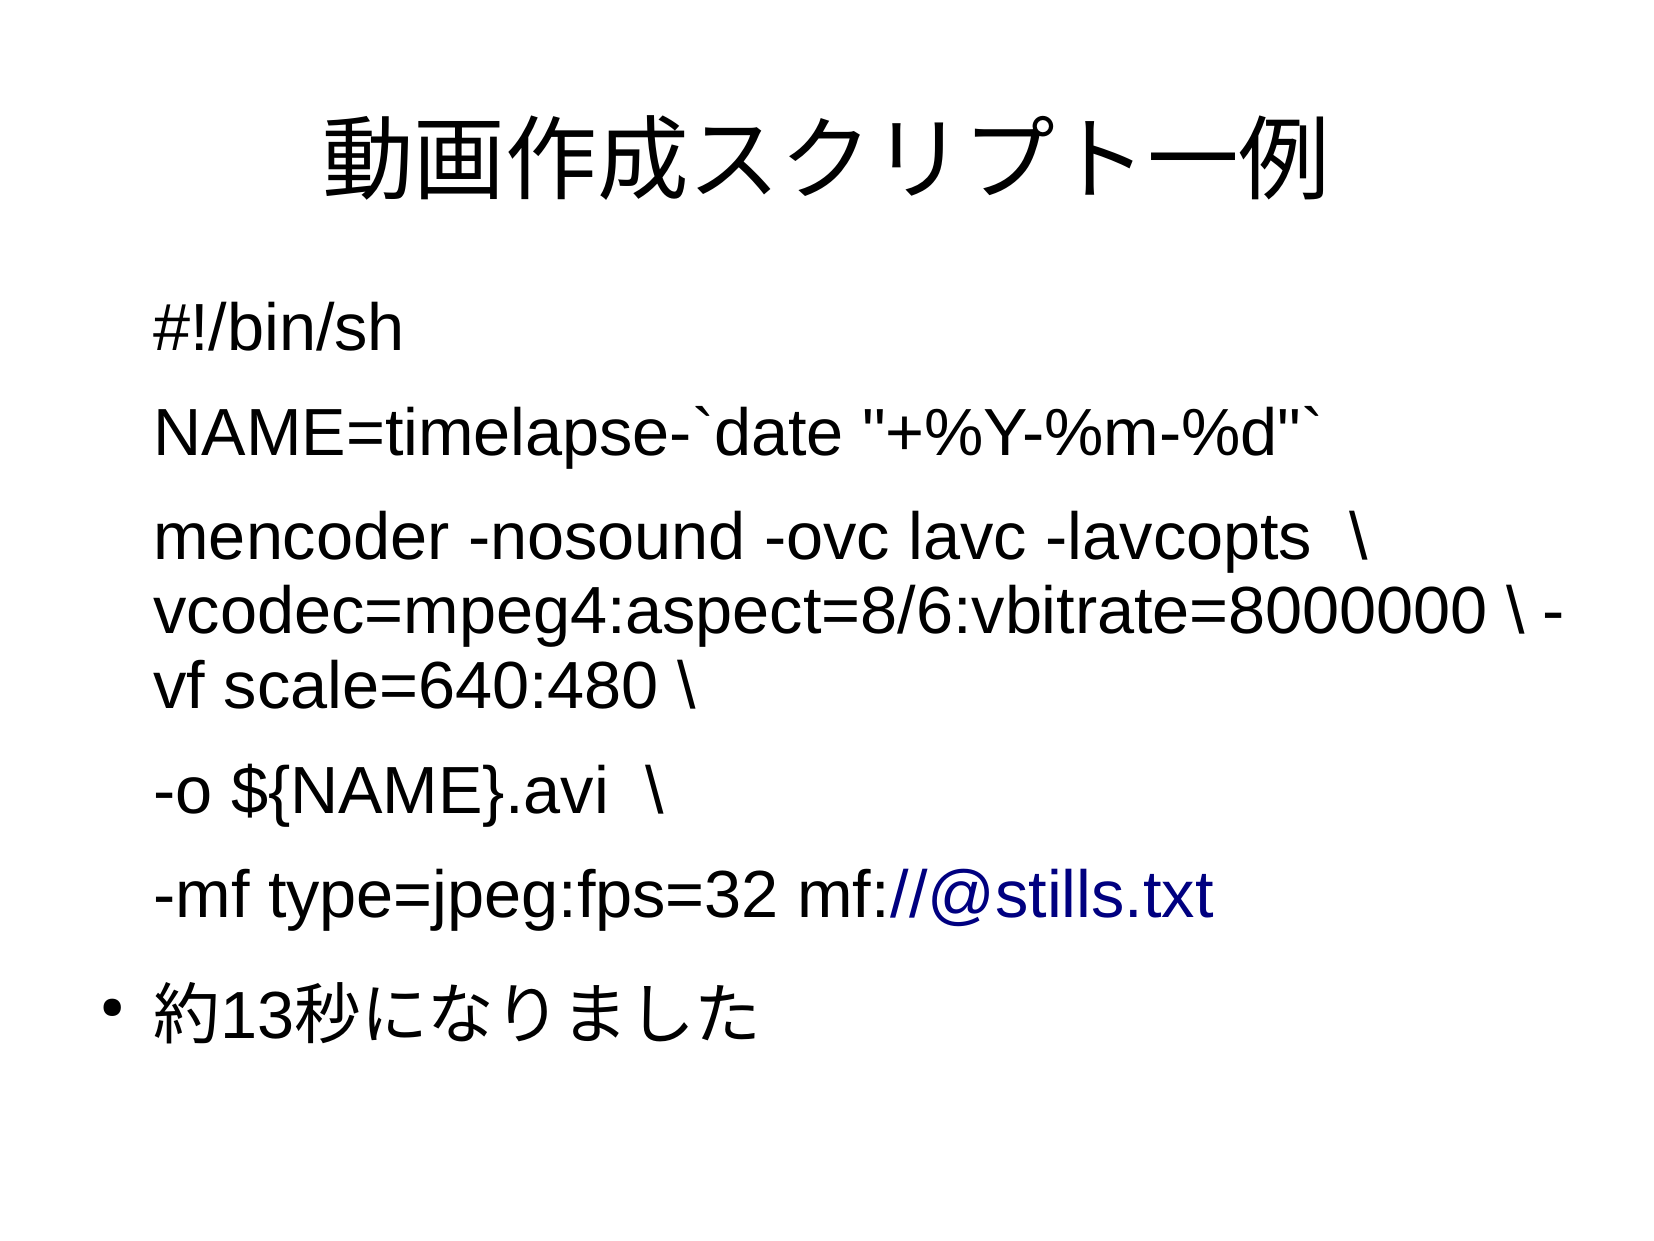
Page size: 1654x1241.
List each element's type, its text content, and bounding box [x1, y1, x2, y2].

list #!/bin/sh NAME=timelapse-`date "+%Y-%m-%d"` mencoder -nosound -ovc lavc -lavcopts \ vcodec=mpeg4:aspect=8/6:vbitrate=8000000 \ -vf scale=640:480 \ -o ${NAME}.avi \ -mf type=jpeg:fps=32 mf://@stills.txt 約13秒になりました [82, 290, 1571, 1010]
title 動画作成スクリプト一例 [82, 49, 1571, 257]
